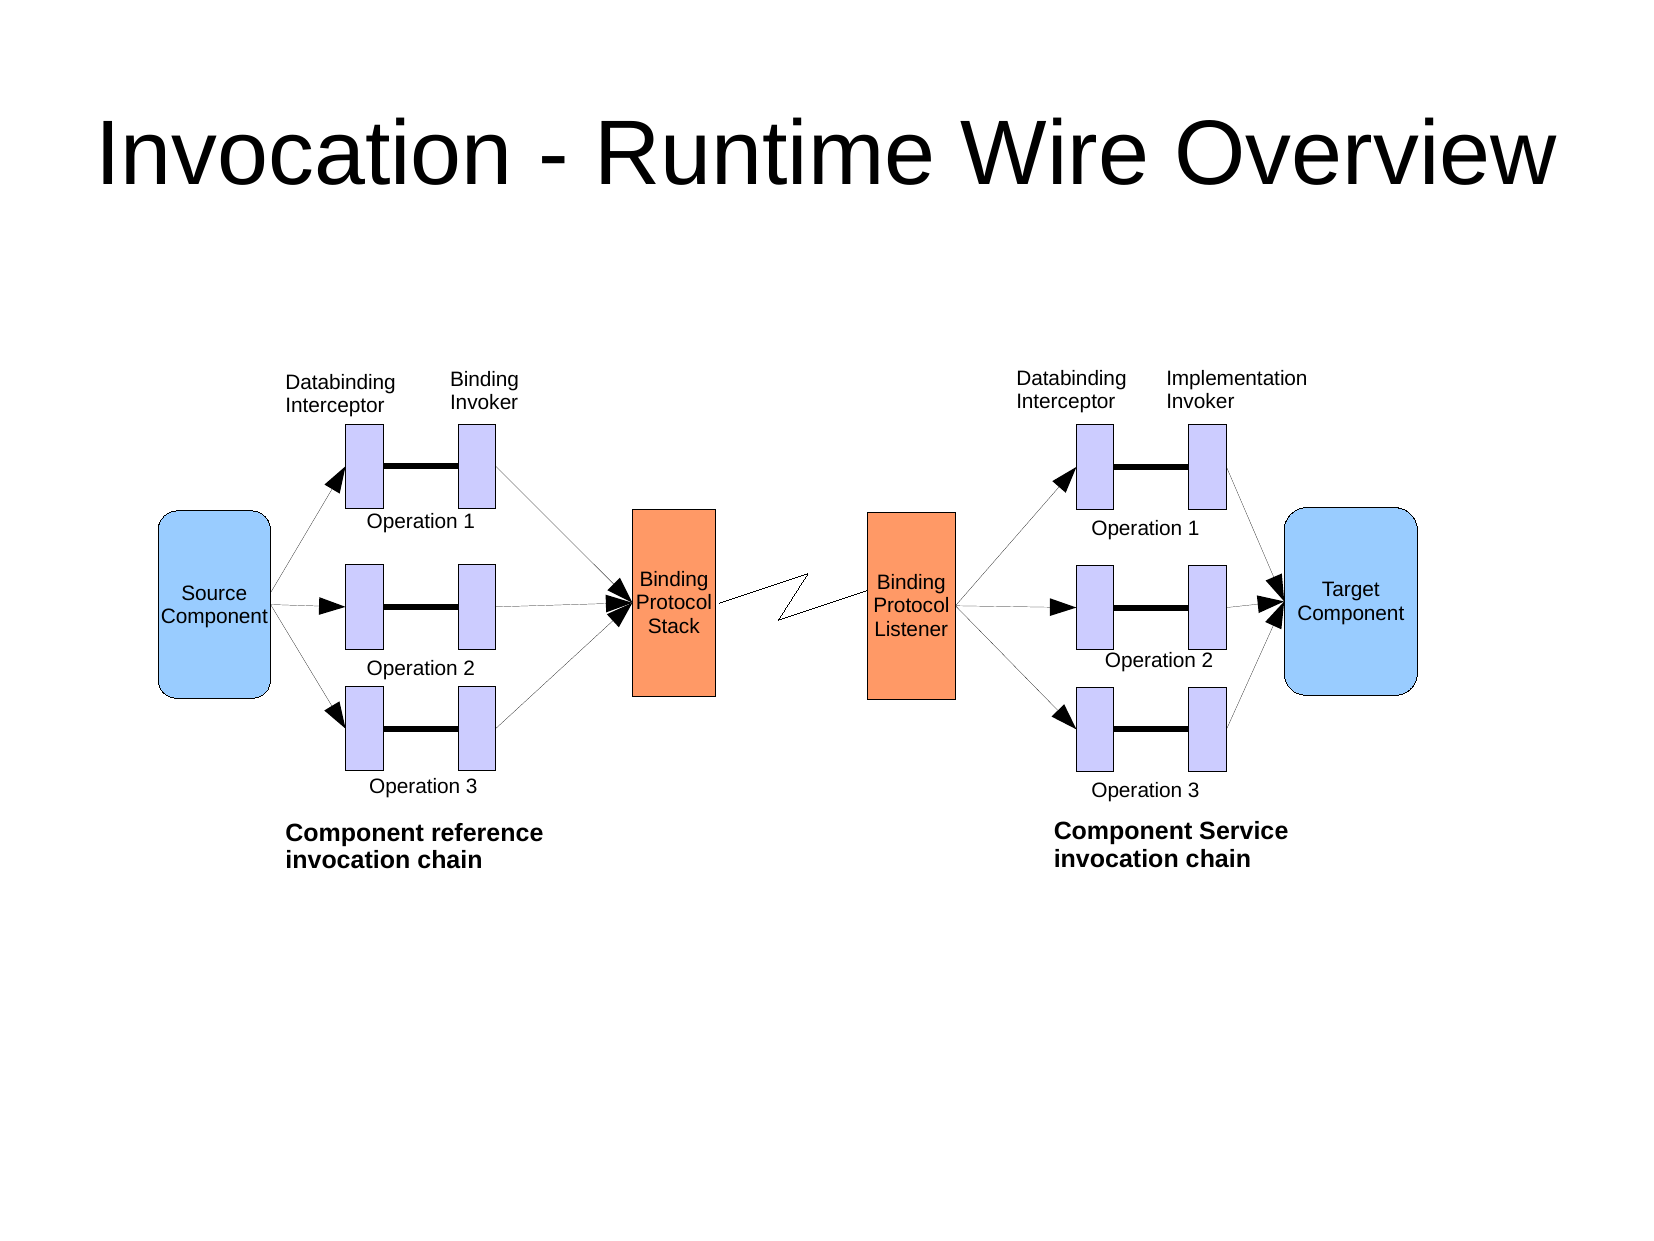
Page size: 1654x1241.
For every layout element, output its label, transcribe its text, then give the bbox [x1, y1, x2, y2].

text_box [458, 688, 496, 767]
text_box [1076, 687, 1114, 771]
text_box [458, 424, 496, 501]
text_box Binding Protocol Stack [632, 509, 716, 697]
text_box [345, 424, 384, 509]
text_box [1188, 687, 1227, 771]
text_box [345, 564, 384, 650]
text_box [1076, 565, 1114, 650]
text_box Operation 1 [351, 501, 502, 540]
text_box [1188, 424, 1227, 509]
text_box Implementation Invoker [1151, 359, 1377, 420]
text_box Operation 3 [1076, 771, 1227, 810]
text_box Binding Invoker [435, 360, 661, 422]
text_box Operation 2 [1090, 641, 1241, 680]
text_box [458, 564, 496, 649]
text_box Databinding Interceptor [270, 363, 421, 425]
text_box [1188, 565, 1227, 641]
text_box [1076, 424, 1114, 509]
text_box Component Service invocation chain [1038, 809, 1339, 885]
text_box Operation 2 [351, 649, 502, 688]
text_box Target Component [1284, 507, 1418, 696]
text_box [345, 686, 384, 771]
text_box Source Component [158, 510, 271, 699]
text_box Databinding Interceptor [1001, 359, 1151, 420]
text_box Operation 3 [354, 767, 505, 806]
text_box Operation 1 [1076, 509, 1227, 547]
text_box Binding Protocol Listener [867, 512, 956, 700]
title Invocation - Runtime Wire Overview [82, 56, 1571, 250]
text_box Component reference invocation chain [270, 810, 571, 886]
